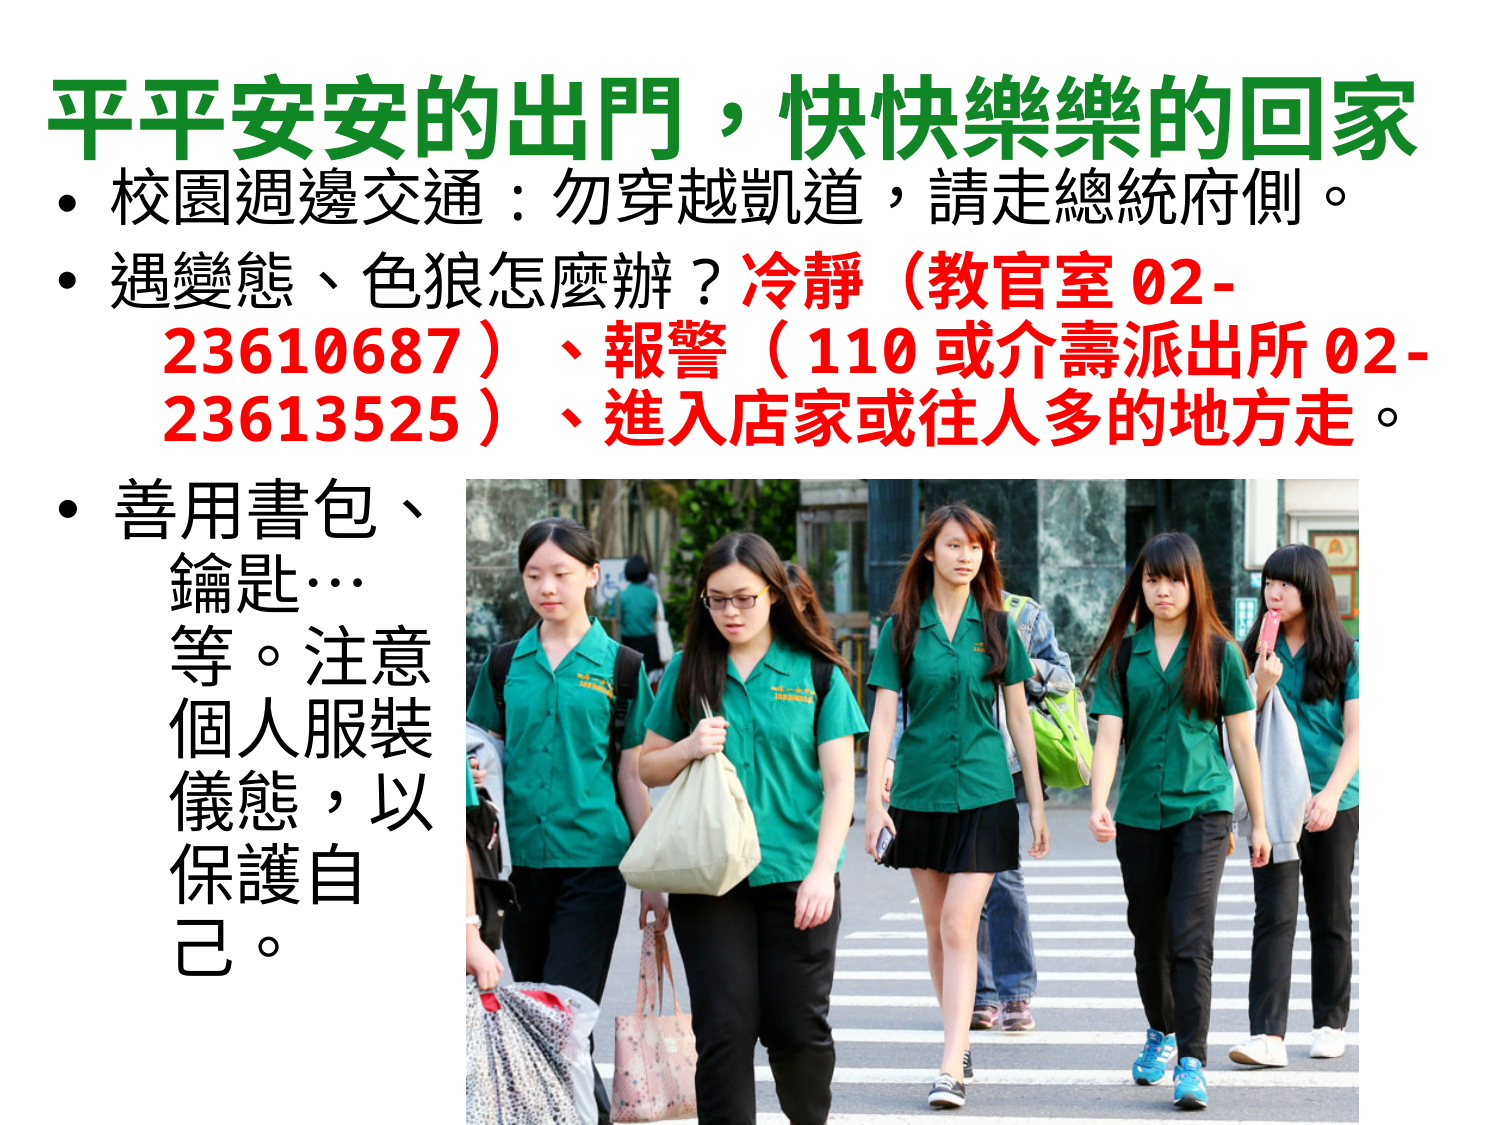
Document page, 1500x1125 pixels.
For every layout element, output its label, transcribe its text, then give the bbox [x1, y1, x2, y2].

title 平平安安的出門，快快樂樂的回家 [29, 0, 1471, 233]
picture [491, 479, 1359, 1125]
list 校園週邊交通:勿穿越凱道，請走總統府側。 遇變態、色狼怎麼辦?冷靜（教官室02-23610687）、報警（110或介壽派出所02-23613525）、進入店家或往人多的地方走。 [41, 172, 1471, 480]
text_box 善用書包、鑰匙…等。注意個人服裝儀態，以保護自己。 [41, 467, 491, 1125]
